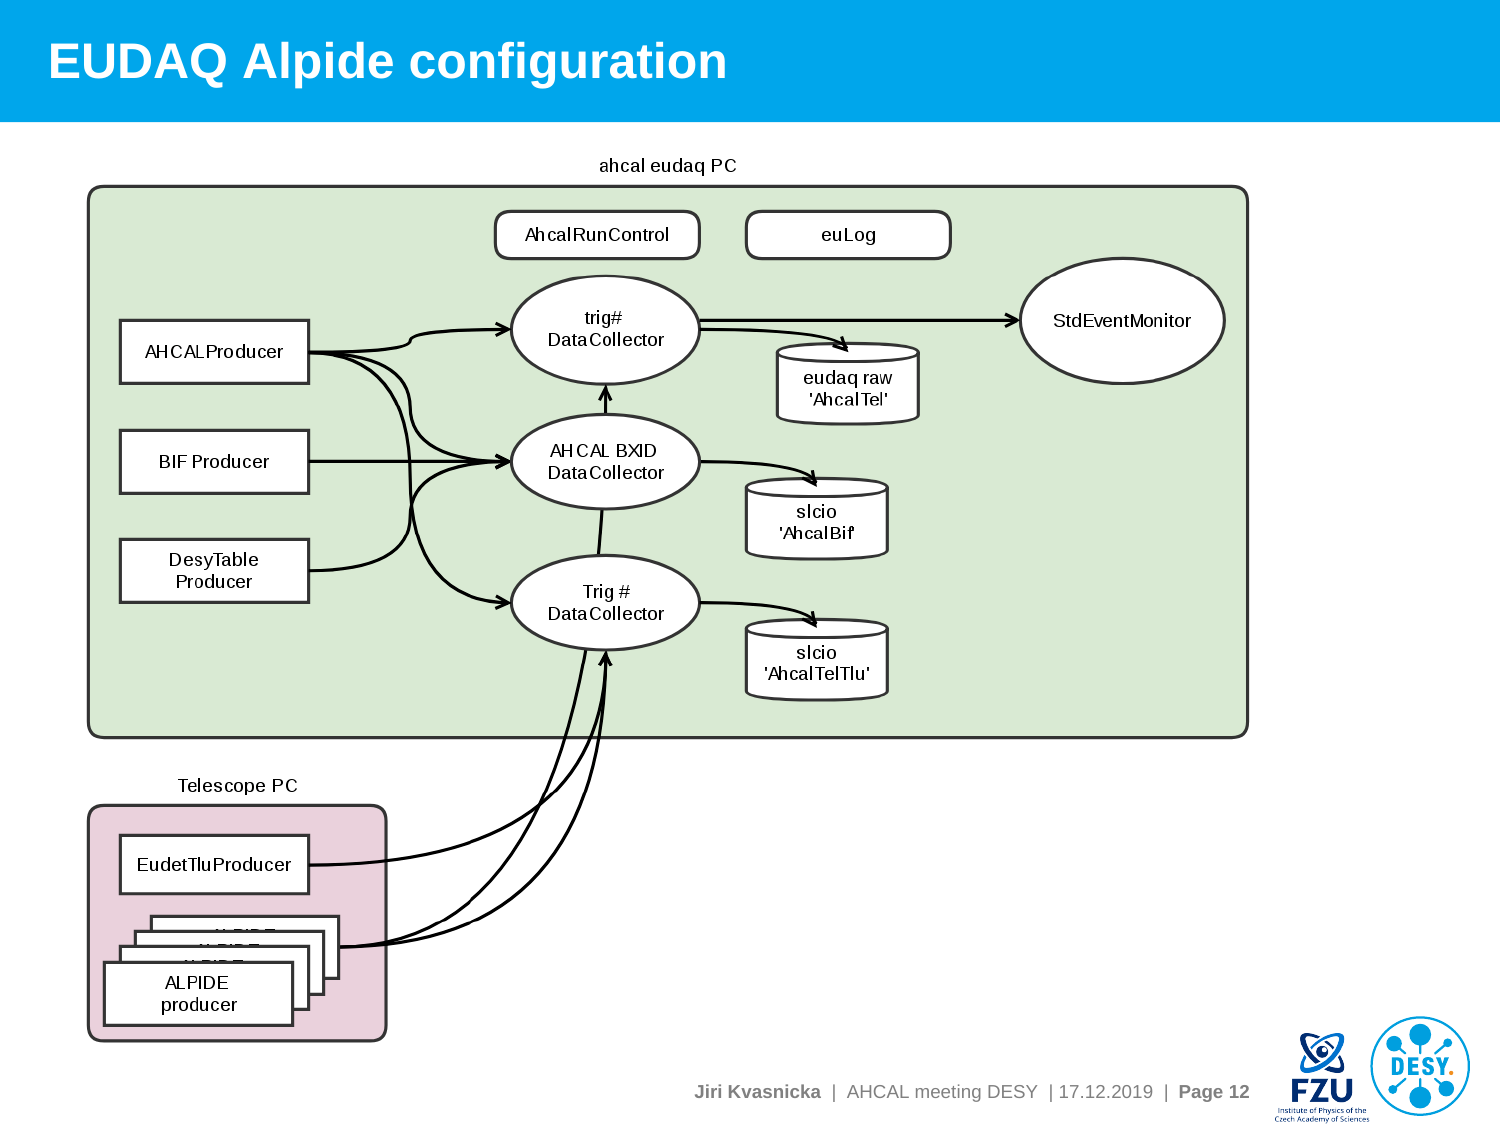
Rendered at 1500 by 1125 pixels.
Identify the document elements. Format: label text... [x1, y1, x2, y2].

title EUDAQ Alpide configuration [47, 16, 1446, 107]
picture [60, 148, 1375, 1125]
